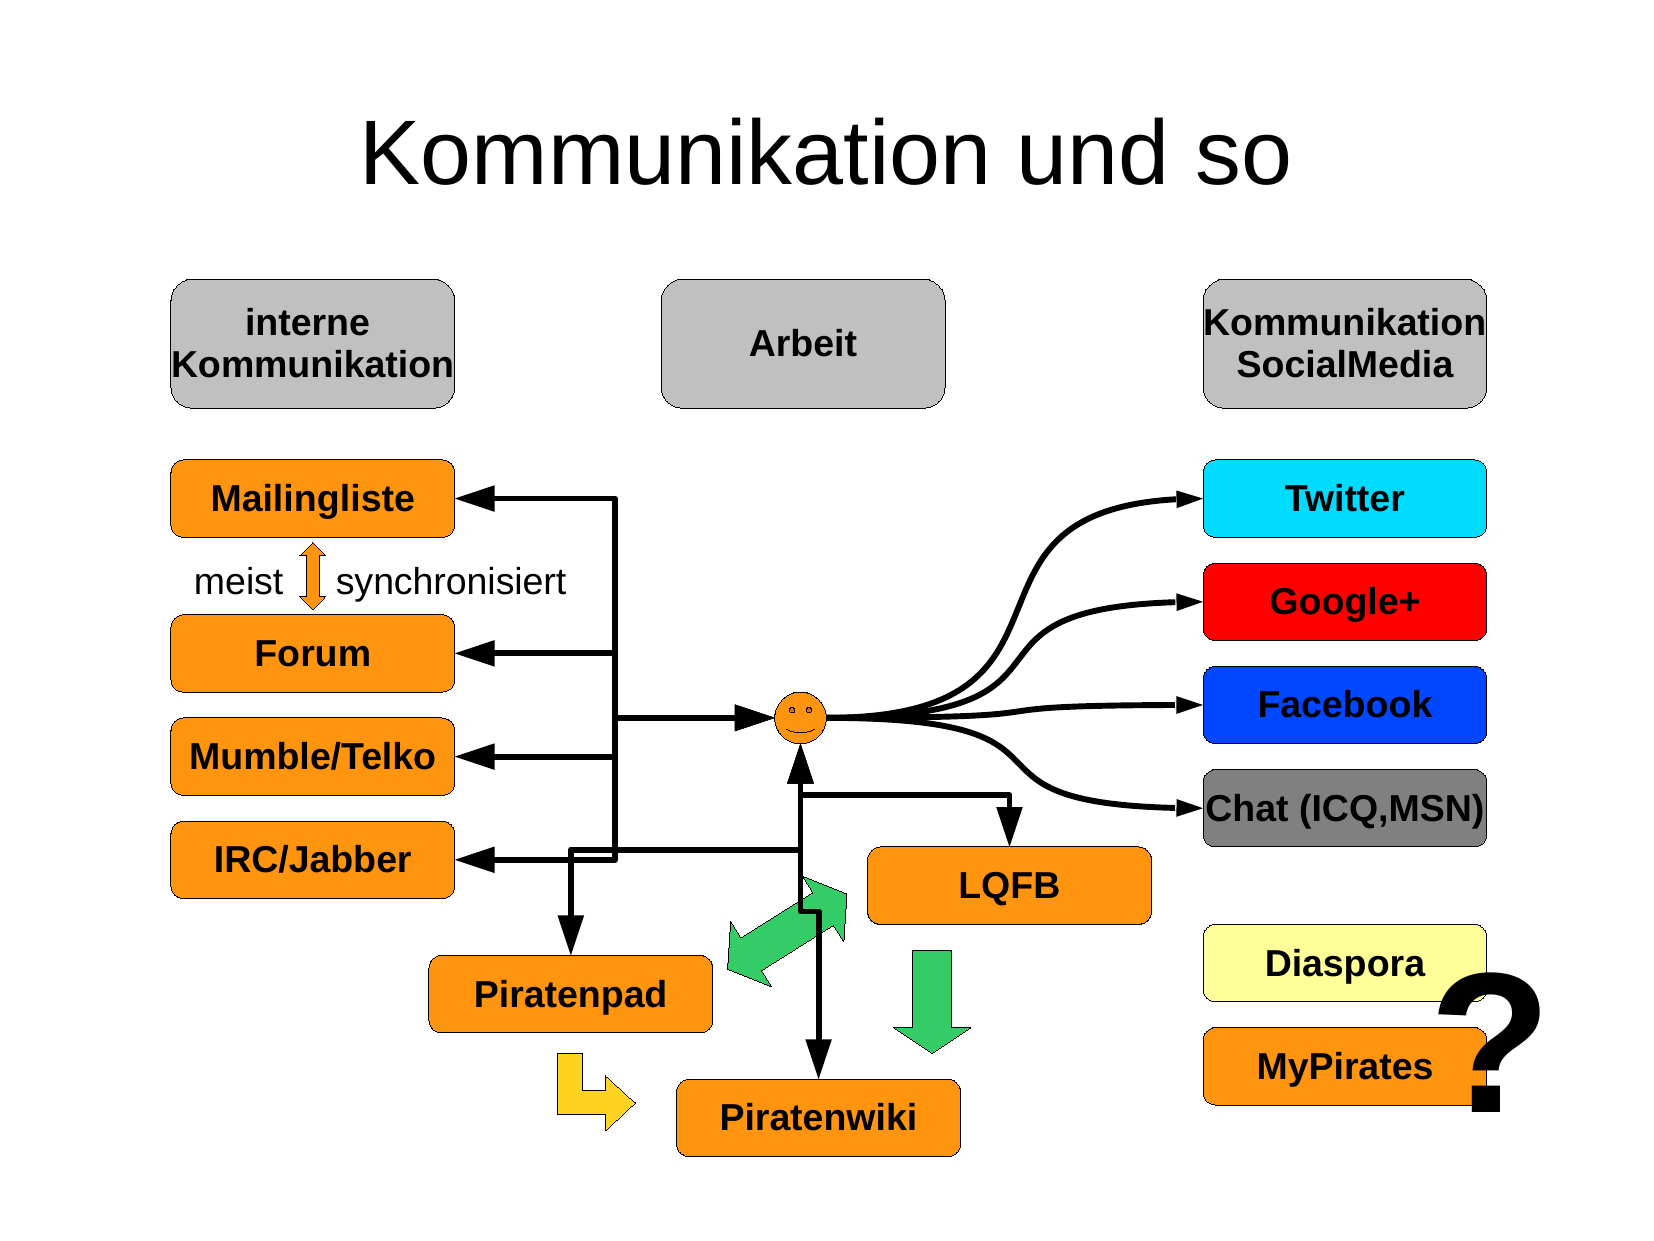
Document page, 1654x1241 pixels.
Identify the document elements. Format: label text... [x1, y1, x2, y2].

text_box [893, 950, 971, 1054]
text_box IRC/Jabber [170, 821, 455, 899]
text_box Arbeit [661, 279, 946, 409]
title Kommunikation und so [82, 49, 1571, 257]
text_box [727, 901, 816, 987]
text_box Diaspora [1203, 924, 1414, 1002]
text_box [803, 876, 847, 942]
text_box LQFB [867, 846, 1152, 925]
text_box ? [1414, 924, 1544, 1170]
text_box Kommunikation SocialMedia [1203, 279, 1487, 409]
text_box Mumble/Telko [170, 717, 455, 796]
text_box Mailingliste [170, 459, 455, 538]
text_box Facebook [1203, 666, 1487, 744]
text_box Piratenpad [428, 955, 713, 1033]
text_box Twitter [1203, 459, 1487, 538]
text_box [303, 542, 323, 552]
text_box [774, 692, 827, 744]
text_box [557, 1053, 636, 1131]
text_box Piratenwiki [676, 1079, 961, 1157]
text_box MyPirates [1203, 1027, 1414, 1106]
text_box interne Kommunikation [170, 279, 455, 409]
text_box Google+ [1203, 563, 1487, 641]
text_box Chat (ICQ,MSN) [1203, 769, 1487, 847]
text_box meist synchronisiert [147, 552, 612, 612]
text_box Forum [170, 614, 455, 693]
